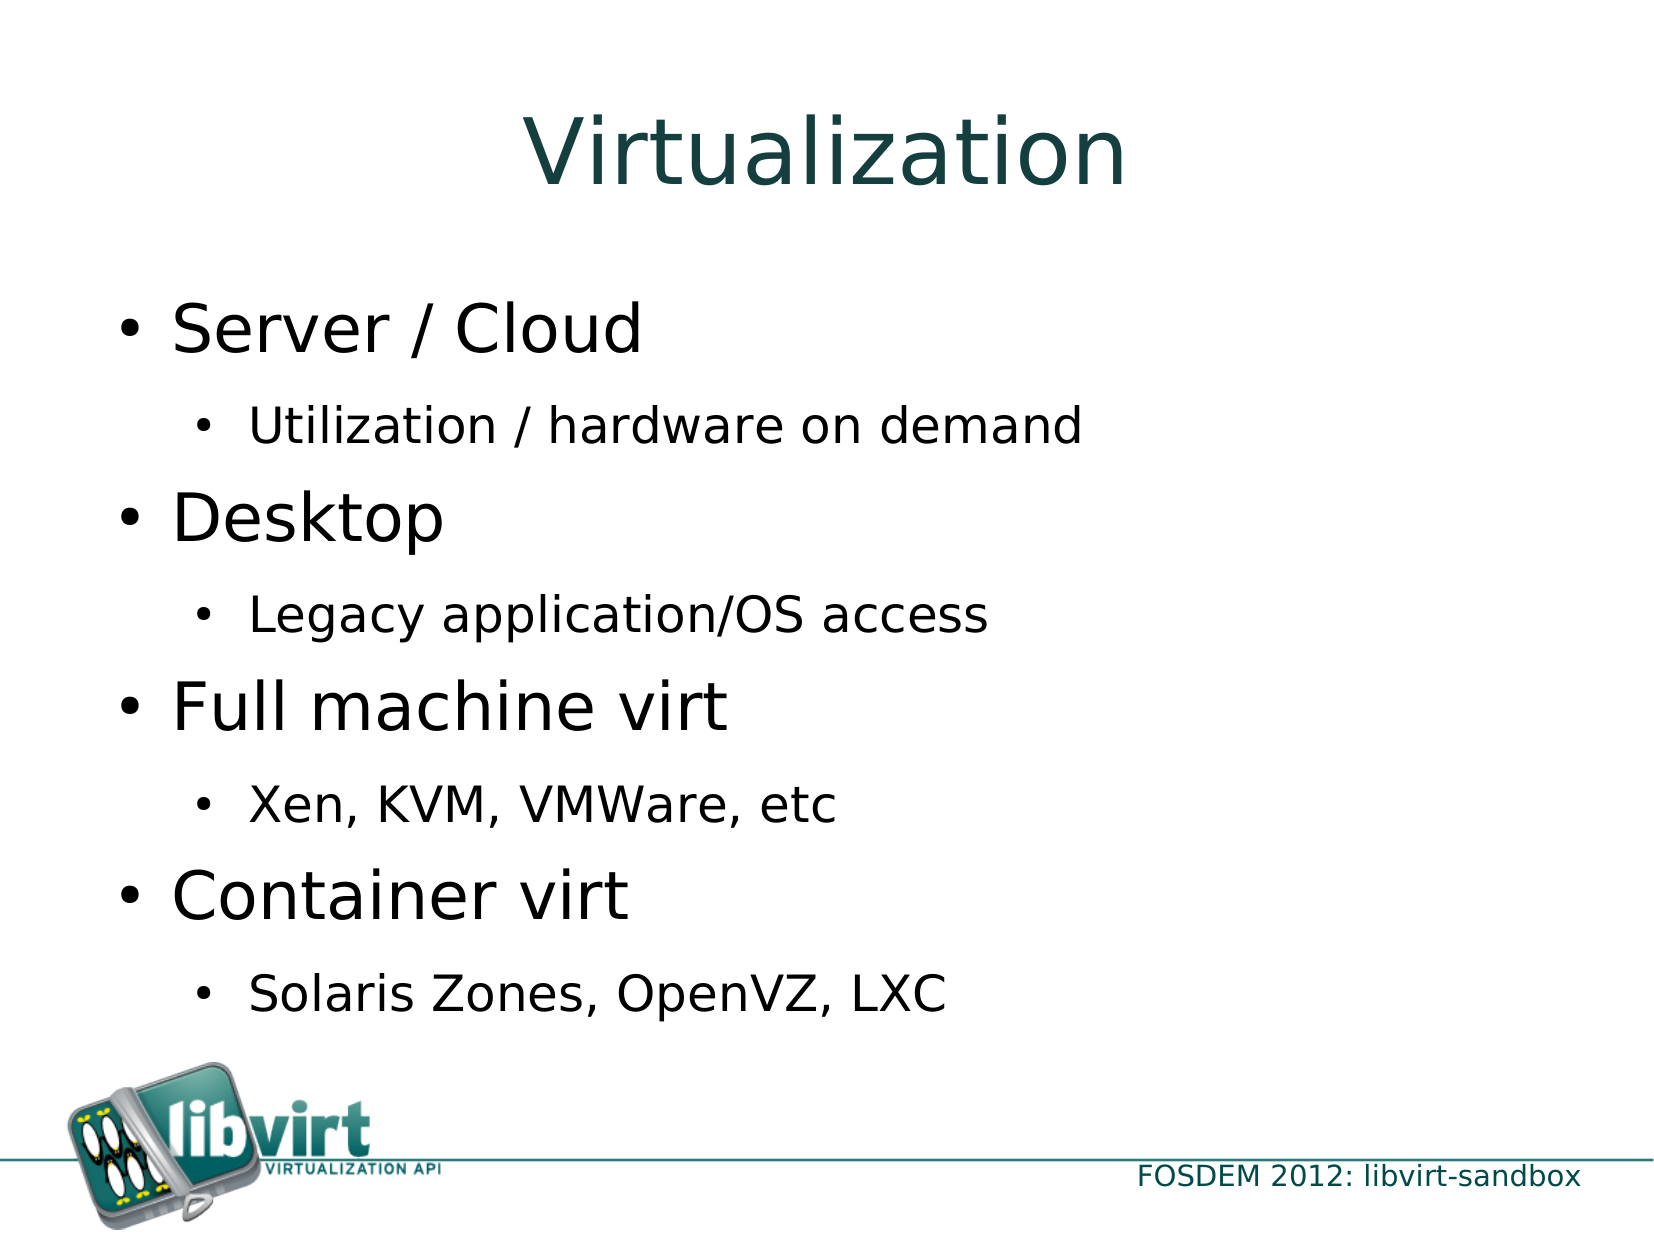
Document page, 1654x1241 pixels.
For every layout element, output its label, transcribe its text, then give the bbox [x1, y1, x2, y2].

list Server / Cloud Utilization / hardware on demand Desktop Legacy application/OS access Full machine virt Xen, KVM, VMWare, etc Container virt Solaris Zones, OpenVZ, LXC [82, 290, 1571, 1062]
picture [0, 1062, 1654, 1230]
text_box FOSDEM 2012: libvirt-sandbox [1122, 1151, 1654, 1211]
title Virtualization [82, 49, 1571, 257]
